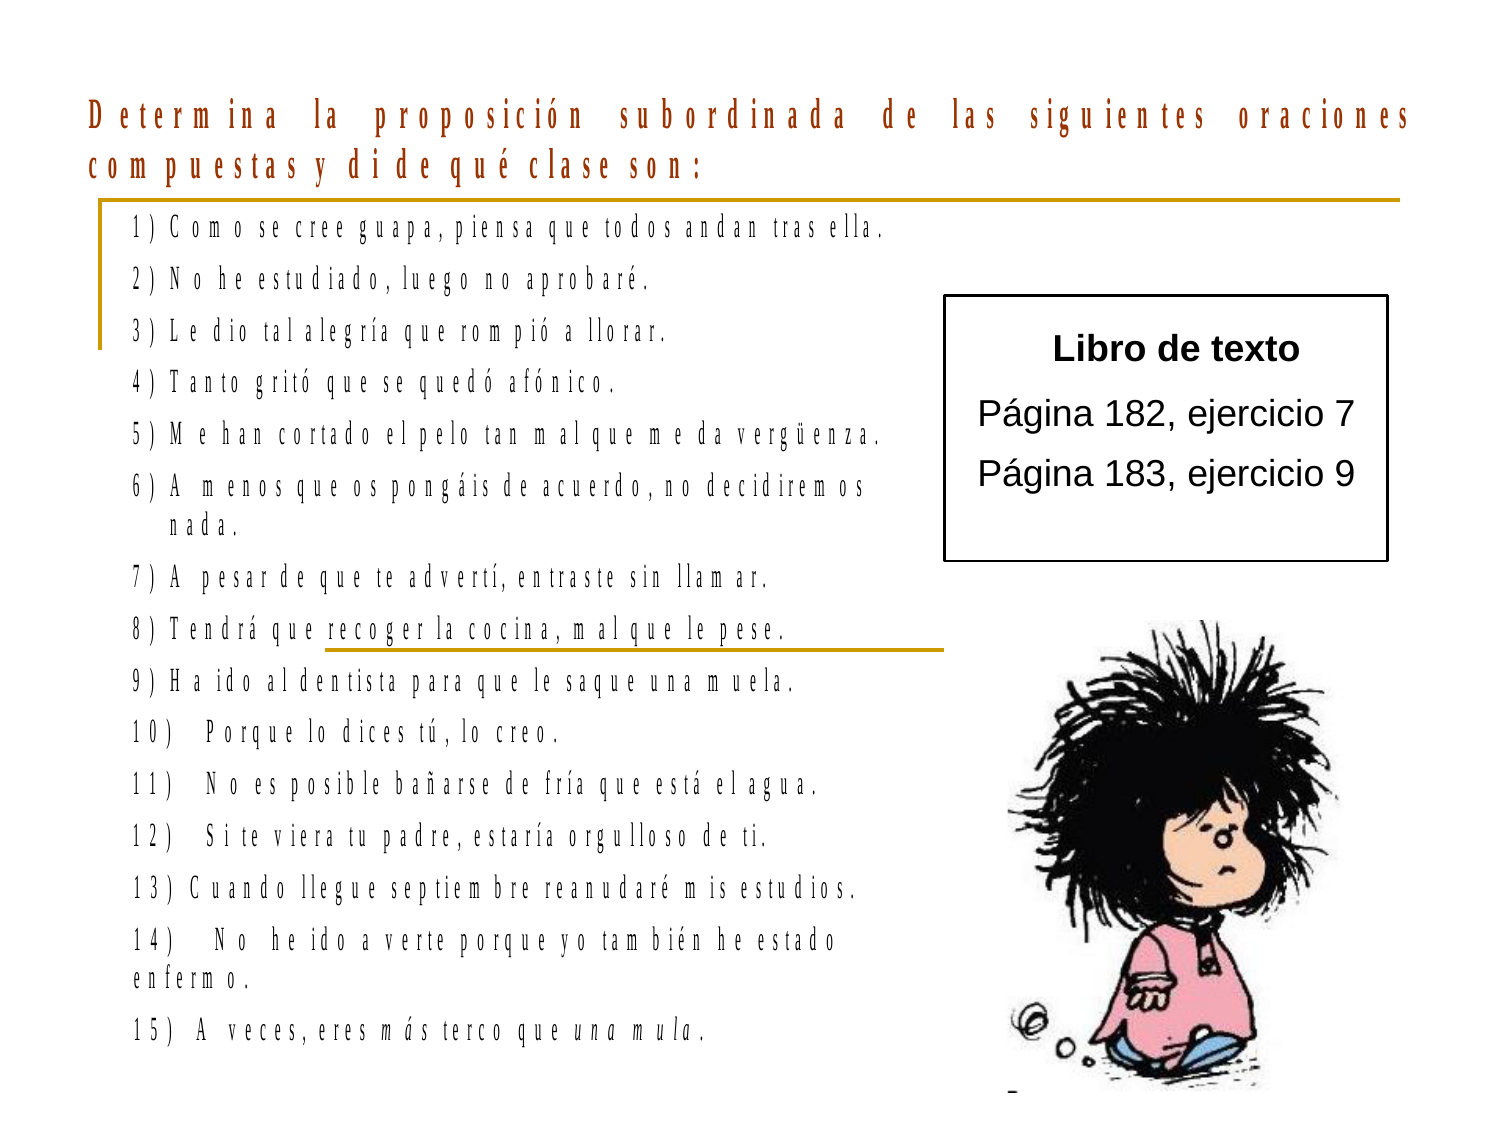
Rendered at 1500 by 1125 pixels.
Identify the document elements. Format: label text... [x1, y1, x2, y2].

text_box Libro de texto Página 182, ejercicio 7 Página 183, ejercicio 9 [944, 295, 1388, 562]
picture [59, 88, 1418, 1093]
